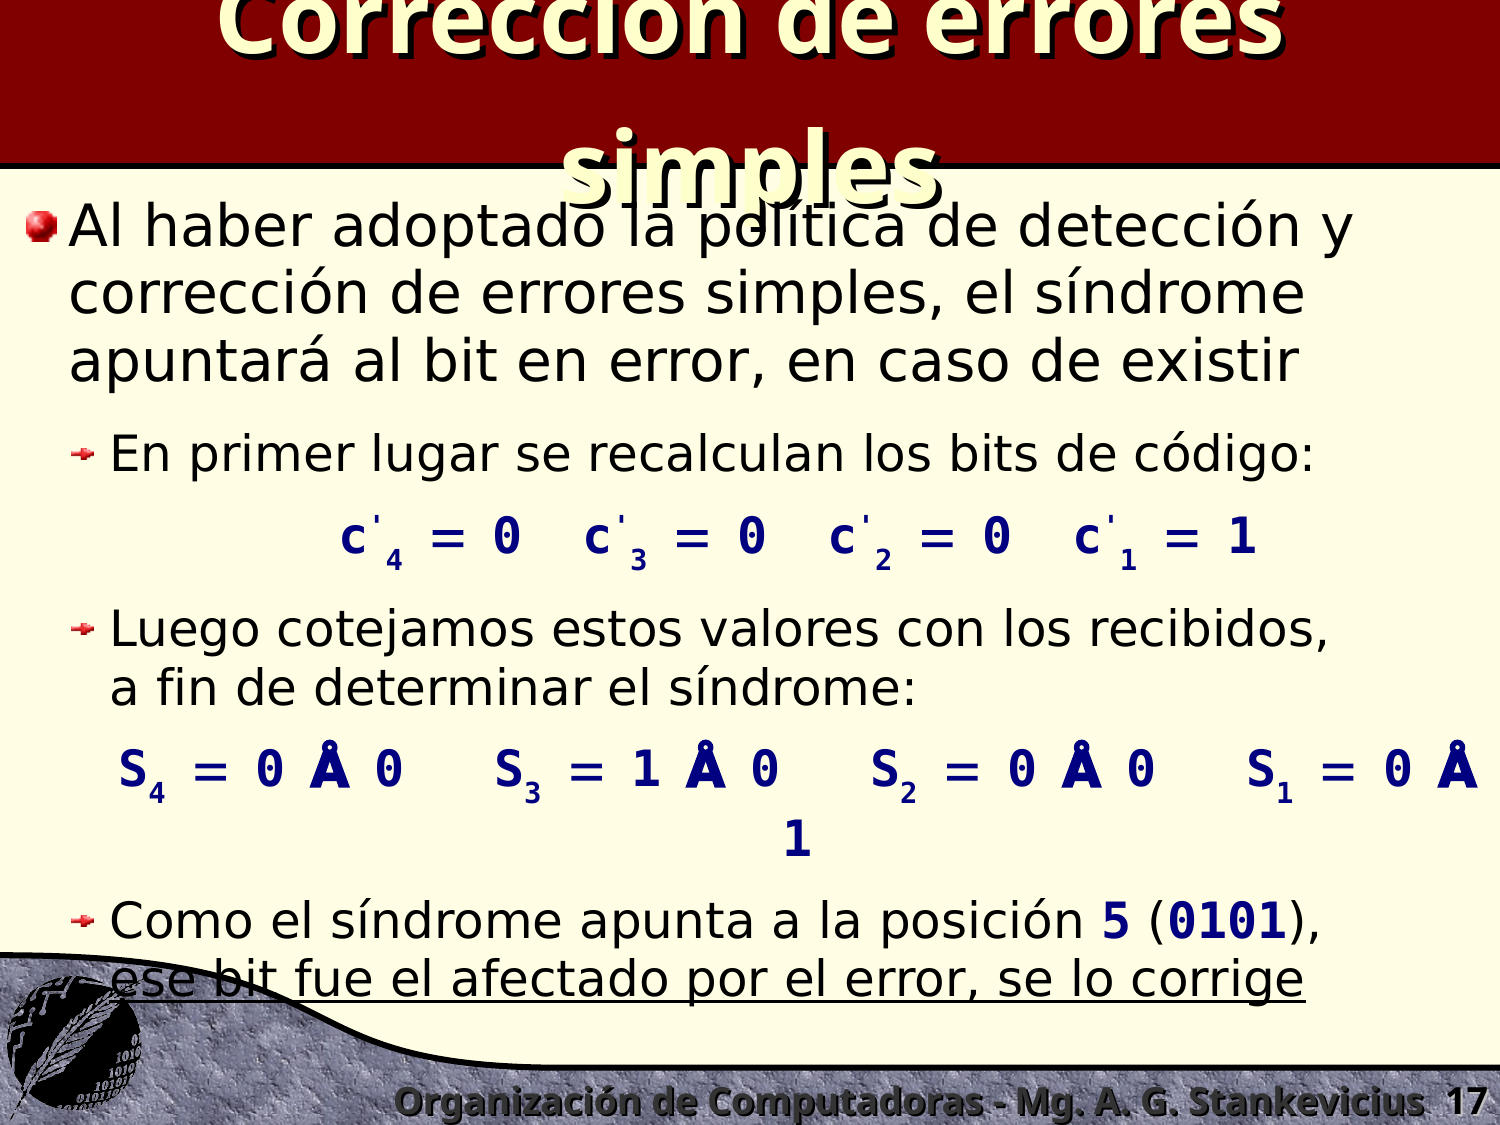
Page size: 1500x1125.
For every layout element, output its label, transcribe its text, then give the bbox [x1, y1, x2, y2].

picture [802, 1100, 806, 1110]
picture [448, 1100, 455, 1110]
picture [221, 981, 236, 993]
picture [1058, 1100, 1065, 1110]
picture [174, 972, 190, 980]
title Corrección de errores simples [15, 5, 1485, 160]
list Al haber adoptado la política de detección y corrección de errores simples, el síndrome apuntará al bit en error, en caso de existir En primer lugar se recalculan los bits de código: c'4 = 0 c'3 = 0 c'2 = 0 c'1 = 1 Luego cotejamos estos valores con los recibidos, a fin de determinar el síndrome: S4 = 0 Å 0 S3 = 1 Å 0 S2 = 0 Å 0 S1 = 0 Å 1 Como el síndrome apunta a la posición 5 (0101), ese bit fue el afectado por el error, se lo corrige [11, 192, 1486, 961]
picture [0, 959, 1500, 1125]
